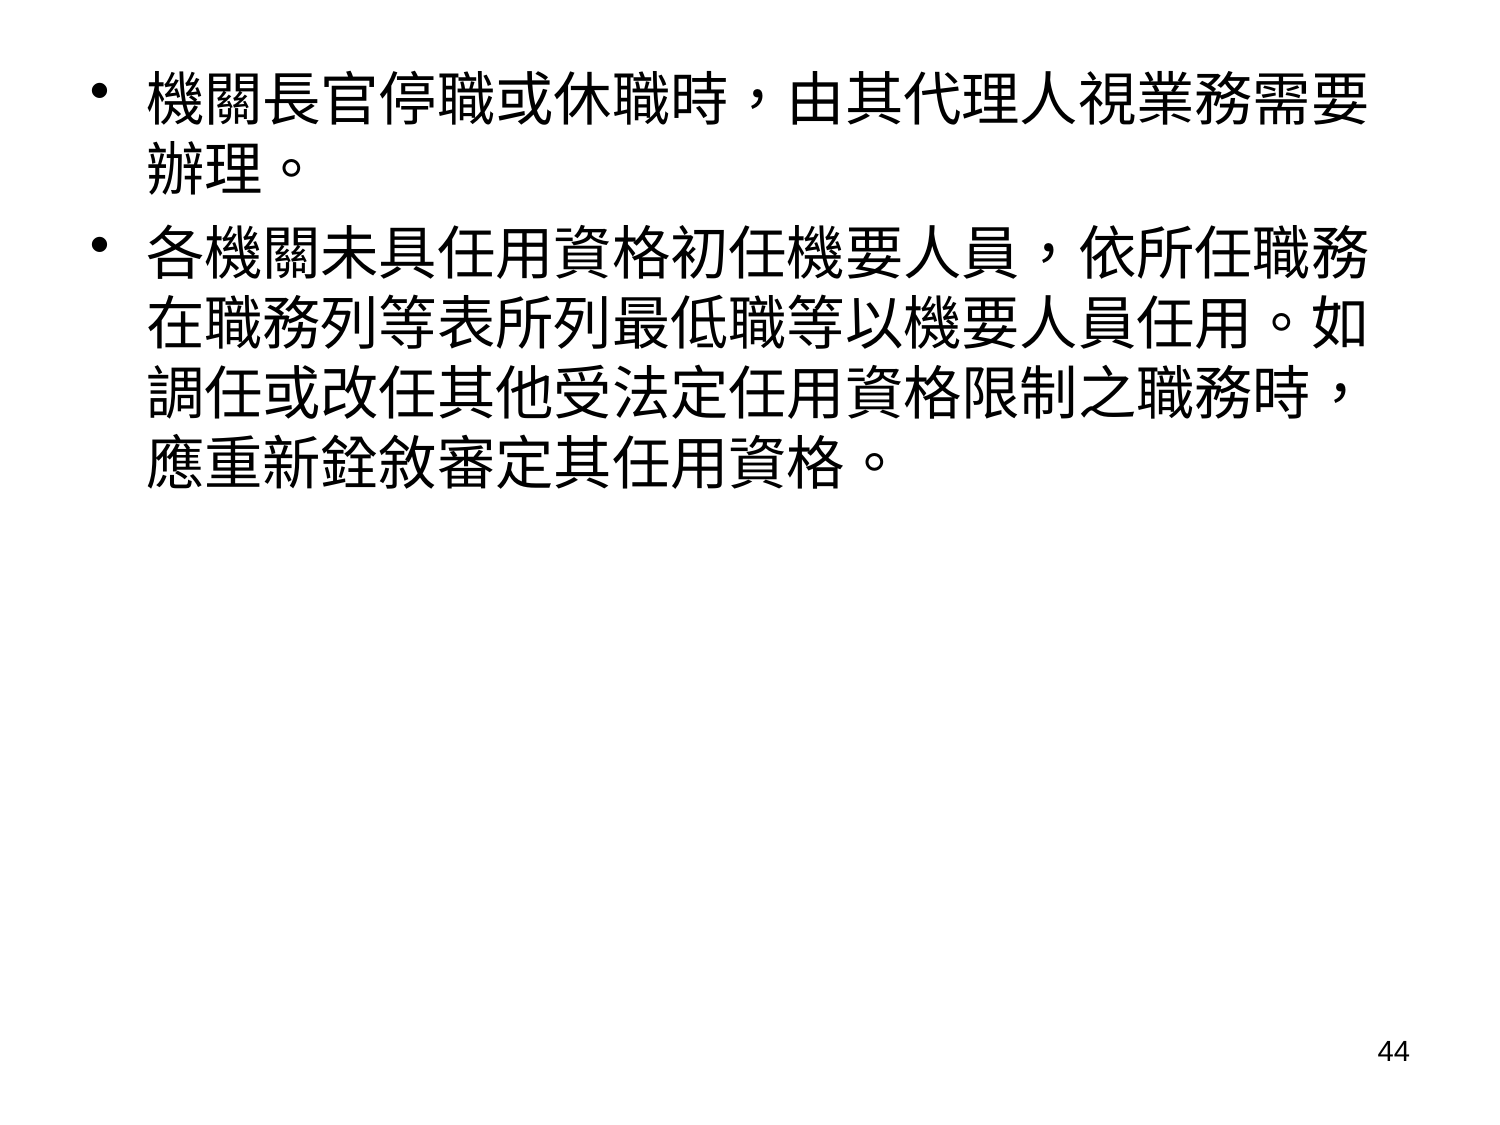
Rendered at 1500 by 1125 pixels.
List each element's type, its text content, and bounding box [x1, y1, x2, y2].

list 機關長官停職或休職時，由其代理人視業務需要辦理。 各機關未具任用資格初任機要人員，依所任職務在職務列等表所列最低職等以機要人員任用。如調任或改任其他受法定任用資格限制之職務時，應重新銓敘審定其任用資格。 [75, 54, 1426, 1005]
